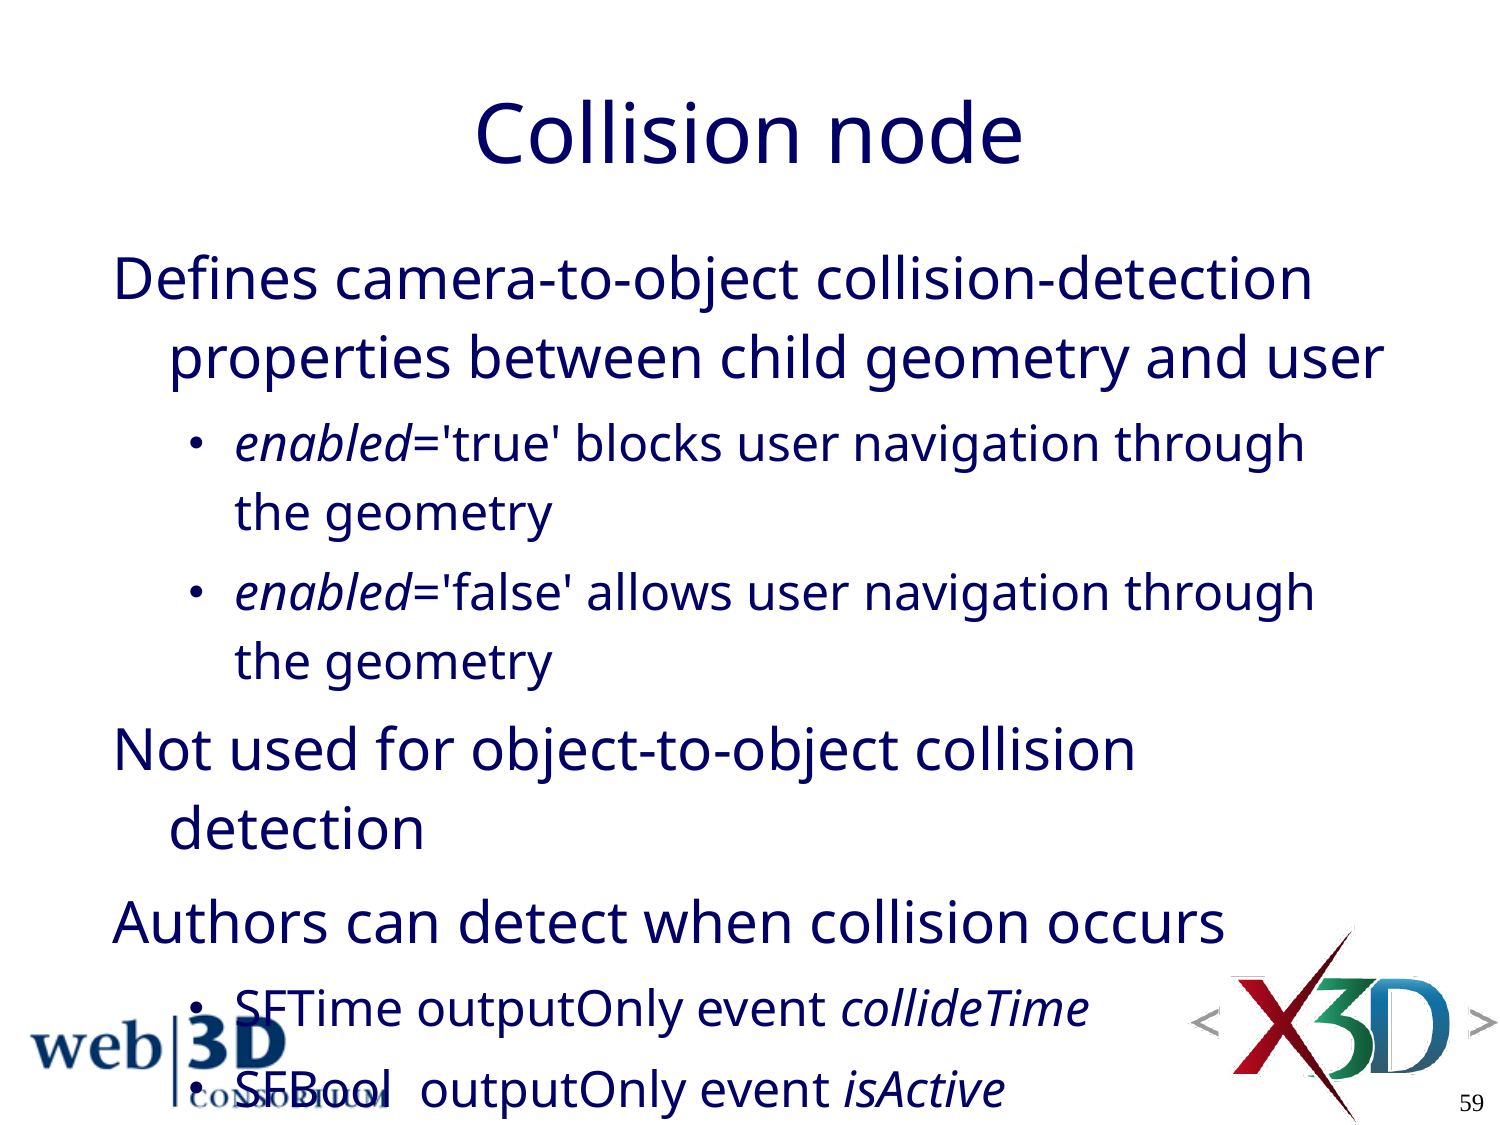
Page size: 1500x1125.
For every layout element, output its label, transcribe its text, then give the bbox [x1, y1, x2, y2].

picture [1187, 926, 1500, 1125]
title Collision node [112, 37, 1388, 226]
list Defines camera-to-object collision-detection properties between child geometry and user enabled='true' blocks user navigation through the geometry enabled='false' allows user navigation through the geometry Not used for object-to-object collision detection Authors can detect when collision occurs SFTime outputOnly event collideTime SFBool outputOnly event isActive [112, 237, 1388, 986]
picture [12, 998, 413, 1118]
